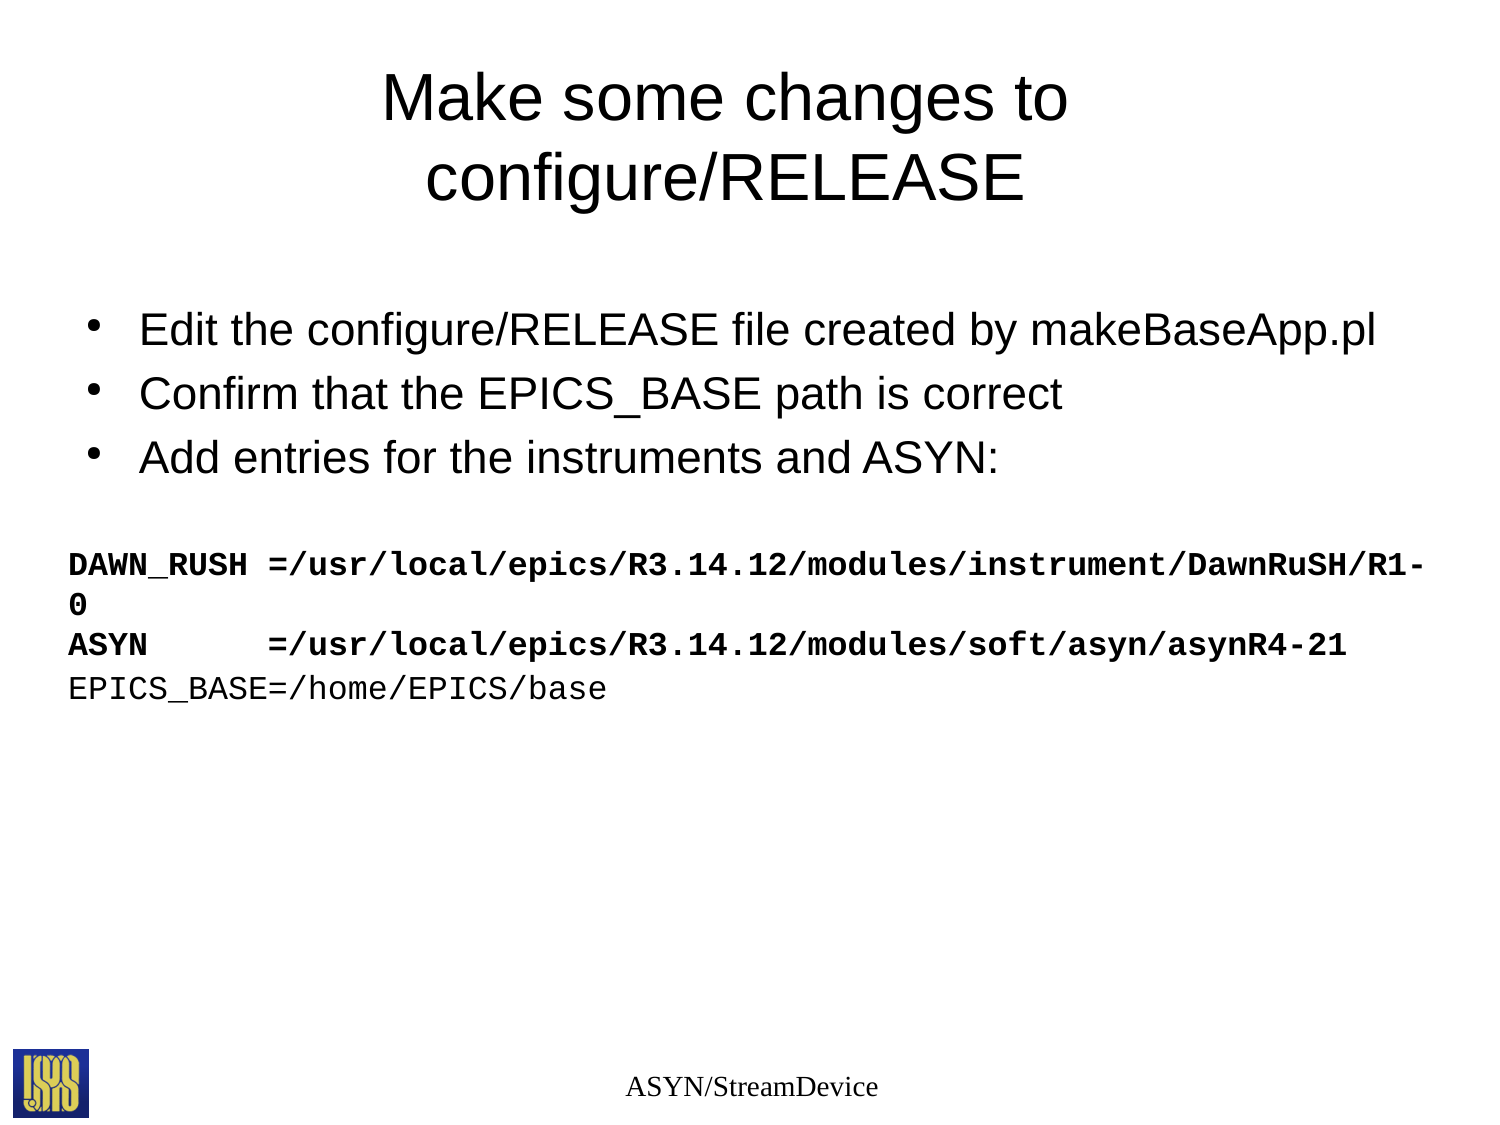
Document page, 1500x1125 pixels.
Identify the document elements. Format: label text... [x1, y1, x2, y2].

picture [13, 1049, 89, 1118]
title Make some changes to configure/RELEASE [55, 54, 1361, 222]
list Edit the configure/RELEASE file created by makeBaseApp.pl Confirm that the EPICS_BASE path is correct Add entries for the instruments and ASYN: DAWN_RUSH =/usr/local/epics/R3.14.12/modules/instrument/DawnRuSH/R1-0 ASYN =/usr/local/epics/R3.14.12/modules/soft/asyn/asynR4-21 EPICS_BASE=/home/EPICS/base [53, 291, 1463, 676]
